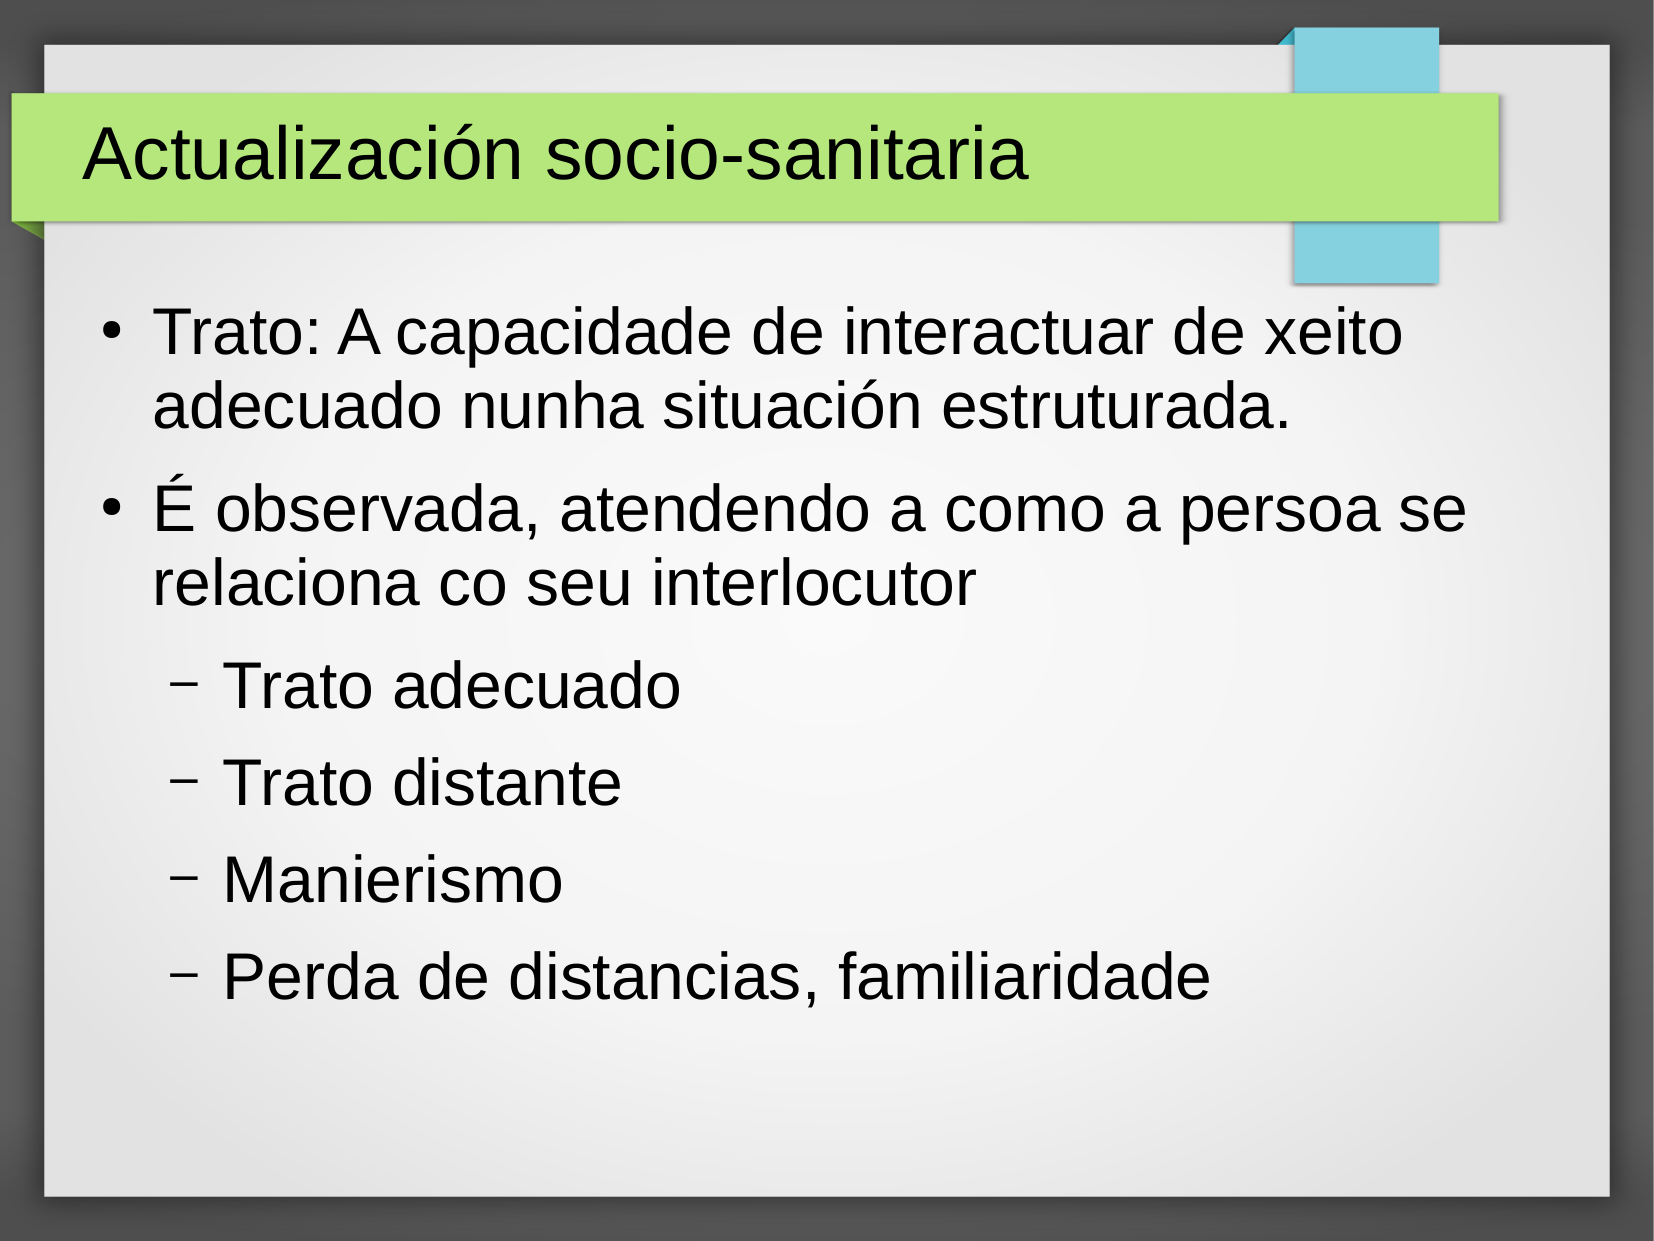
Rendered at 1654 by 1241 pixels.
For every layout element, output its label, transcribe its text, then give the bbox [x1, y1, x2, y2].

list Trato: A capacidade de interactuar de xeito adecuado nunha situación estruturada. É observada, atendendo a como a persoa se relaciona co seu interlocutor Trato adecuado Trato distante Manierismo Perda de distancias, familiaridade [82, 295, 1571, 1015]
title Actualización socio-sanitaria [82, 94, 1264, 213]
picture [0, 0, 1654, 1241]
